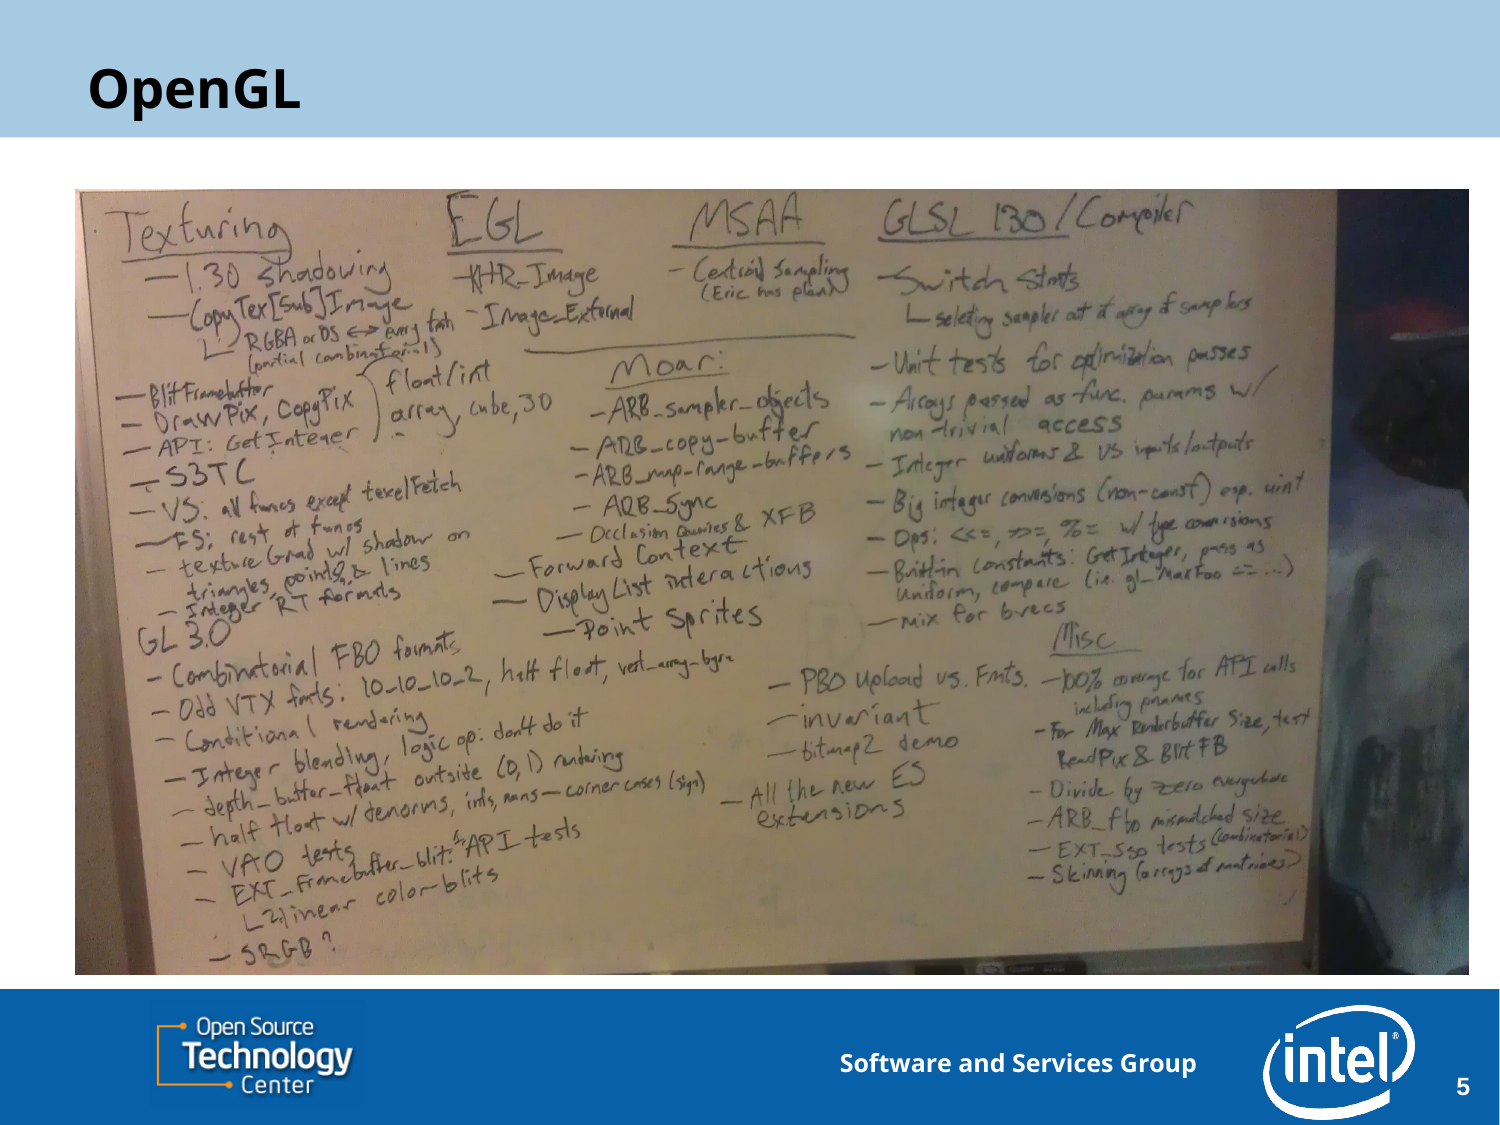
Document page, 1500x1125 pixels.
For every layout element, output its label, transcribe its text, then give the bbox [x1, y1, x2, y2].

title OpenGL [87, 37, 1446, 138]
picture [75, 189, 1469, 976]
picture [1263, 1005, 1415, 1120]
picture [150, 999, 365, 1106]
